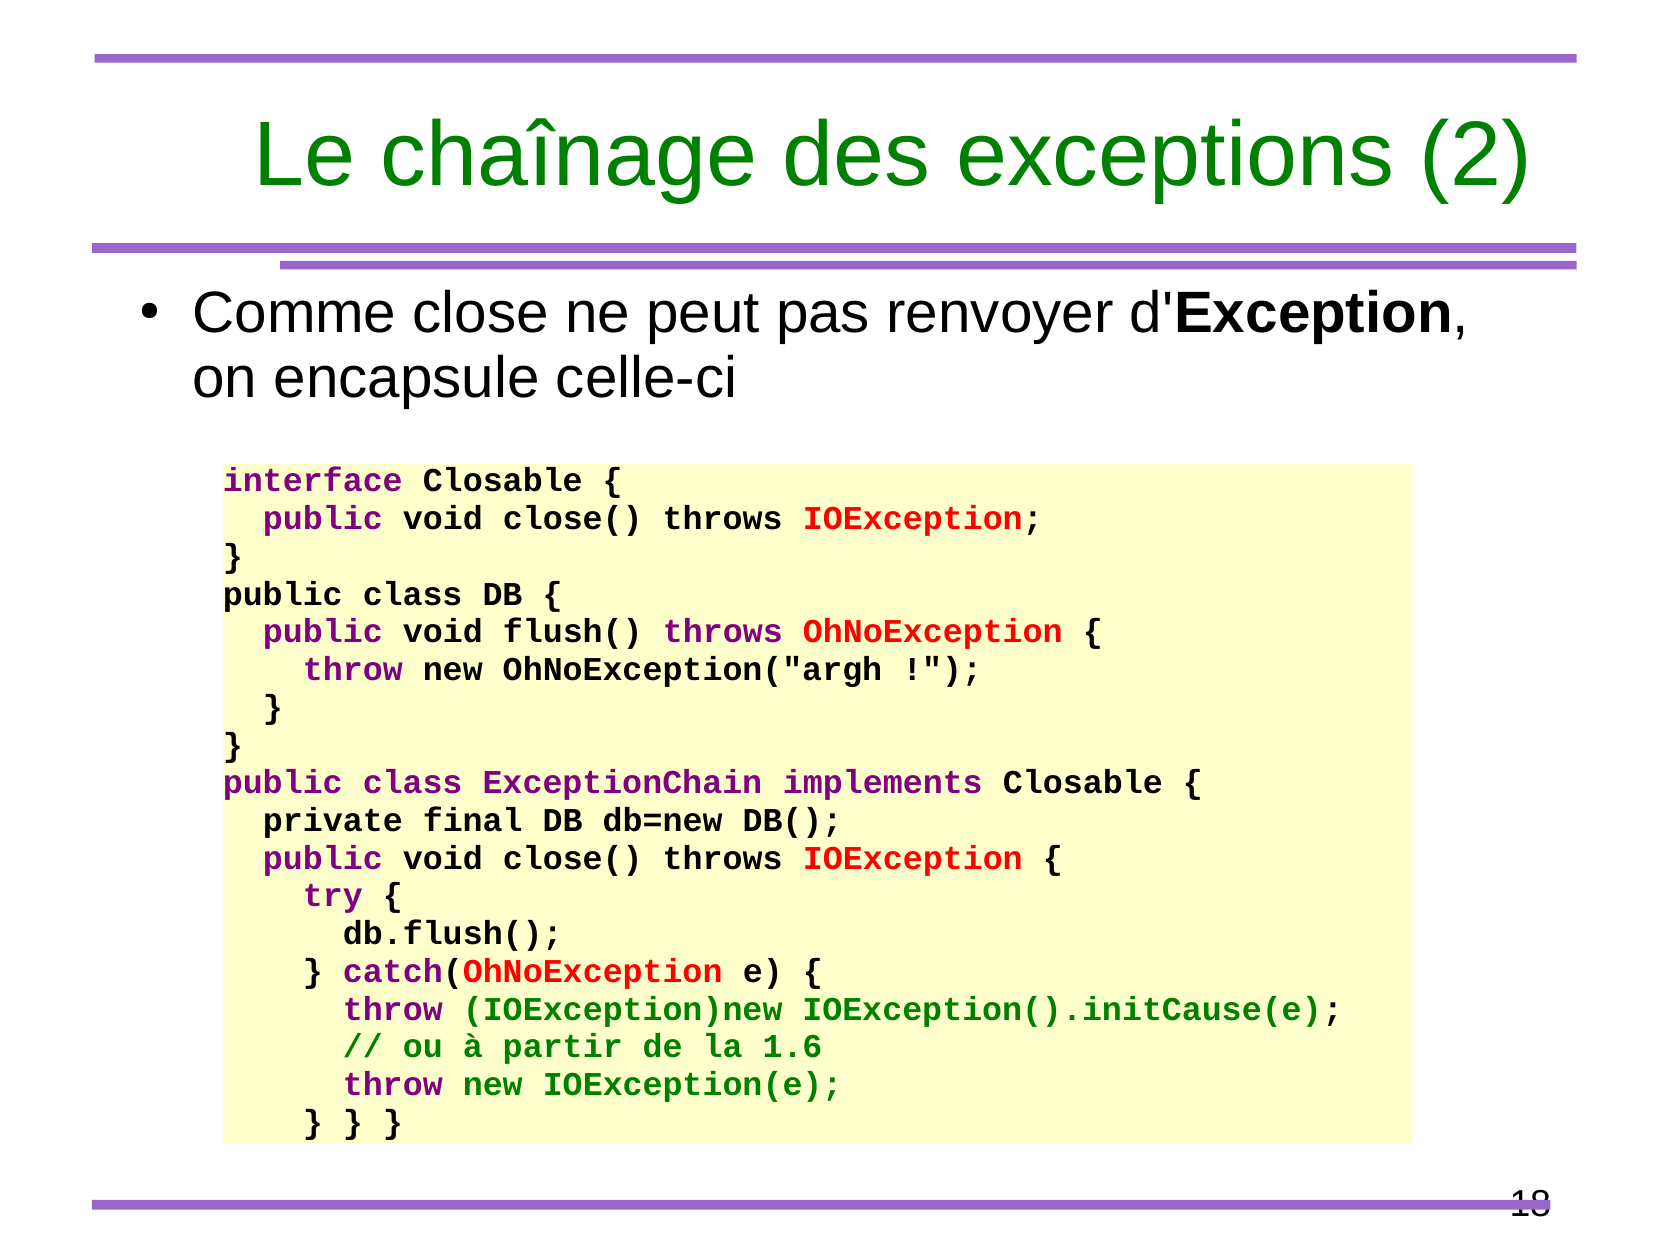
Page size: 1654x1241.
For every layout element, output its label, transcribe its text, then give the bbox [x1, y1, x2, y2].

list Comme close ne peut pas renvoyer d'Exception, on encapsule celle-ci [121, 279, 1534, 441]
text_box interface Closable { public void close() throws IOException; } public class DB { public void flush() throws OhNoException { throw new OhNoException("argh !"); } } public class ExceptionChain implements Closable { private final DB db=new DB(); public void close() throws IOException { try { db.flush(); } catch(OhNoException e) { throw (IOException)new IOException().initCause(e); // ou à partir de la 1.6 throw new IOException(e); } } } [222, 464, 1413, 1144]
title Le chaînage des exceptions (2) [121, 49, 1534, 257]
